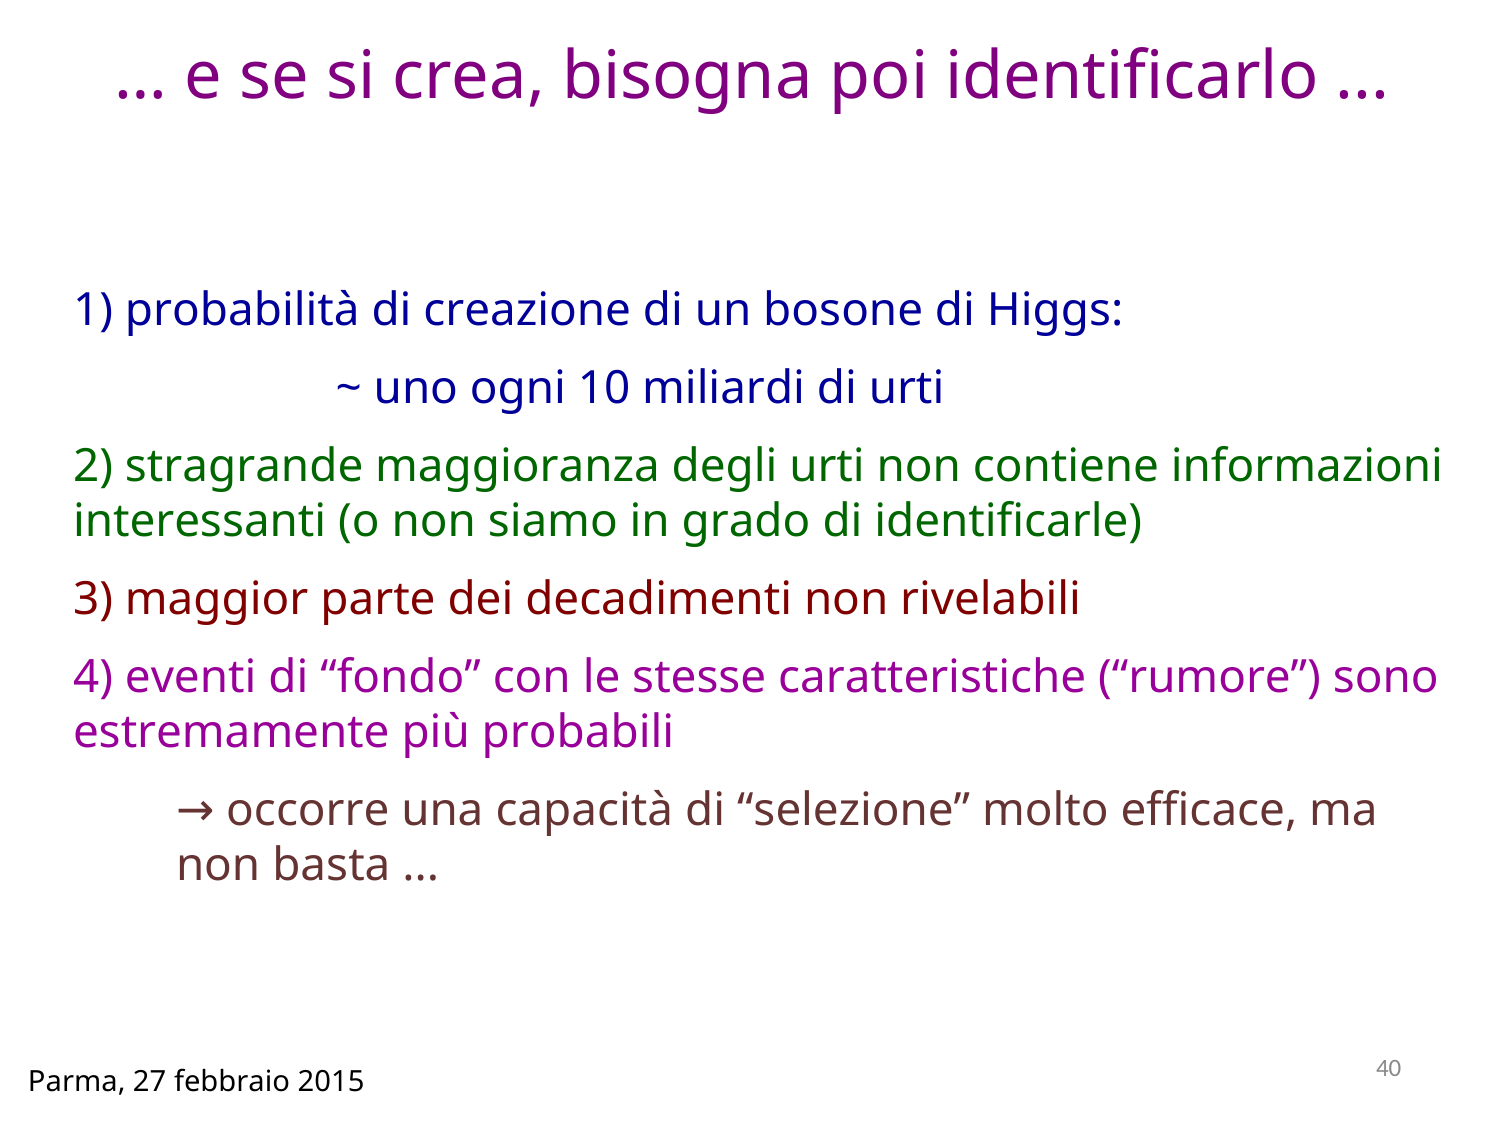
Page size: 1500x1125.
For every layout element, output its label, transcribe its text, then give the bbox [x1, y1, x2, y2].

text_box … e se si crea, bisogna poi identificarlo ... [5, 5, 1500, 138]
text_box 1) probabilità di creazione di un bosone di Higgs: ~ uno ogni 10 miliardi di urti 2) stragrande maggioranza degli urti non contiene informazioni interessanti (o non siamo in grado di identificarle) 3) maggior parte dei decadimenti non rivelabili 4) eventi di “fondo” con le stesse caratteristiche (“rumore”) sono estremamente più probabili → occorre una capacità di “selezione” molto efficace, ma non basta ... [64, 200, 1453, 969]
text_box <number> [1074, 1042, 1417, 1095]
